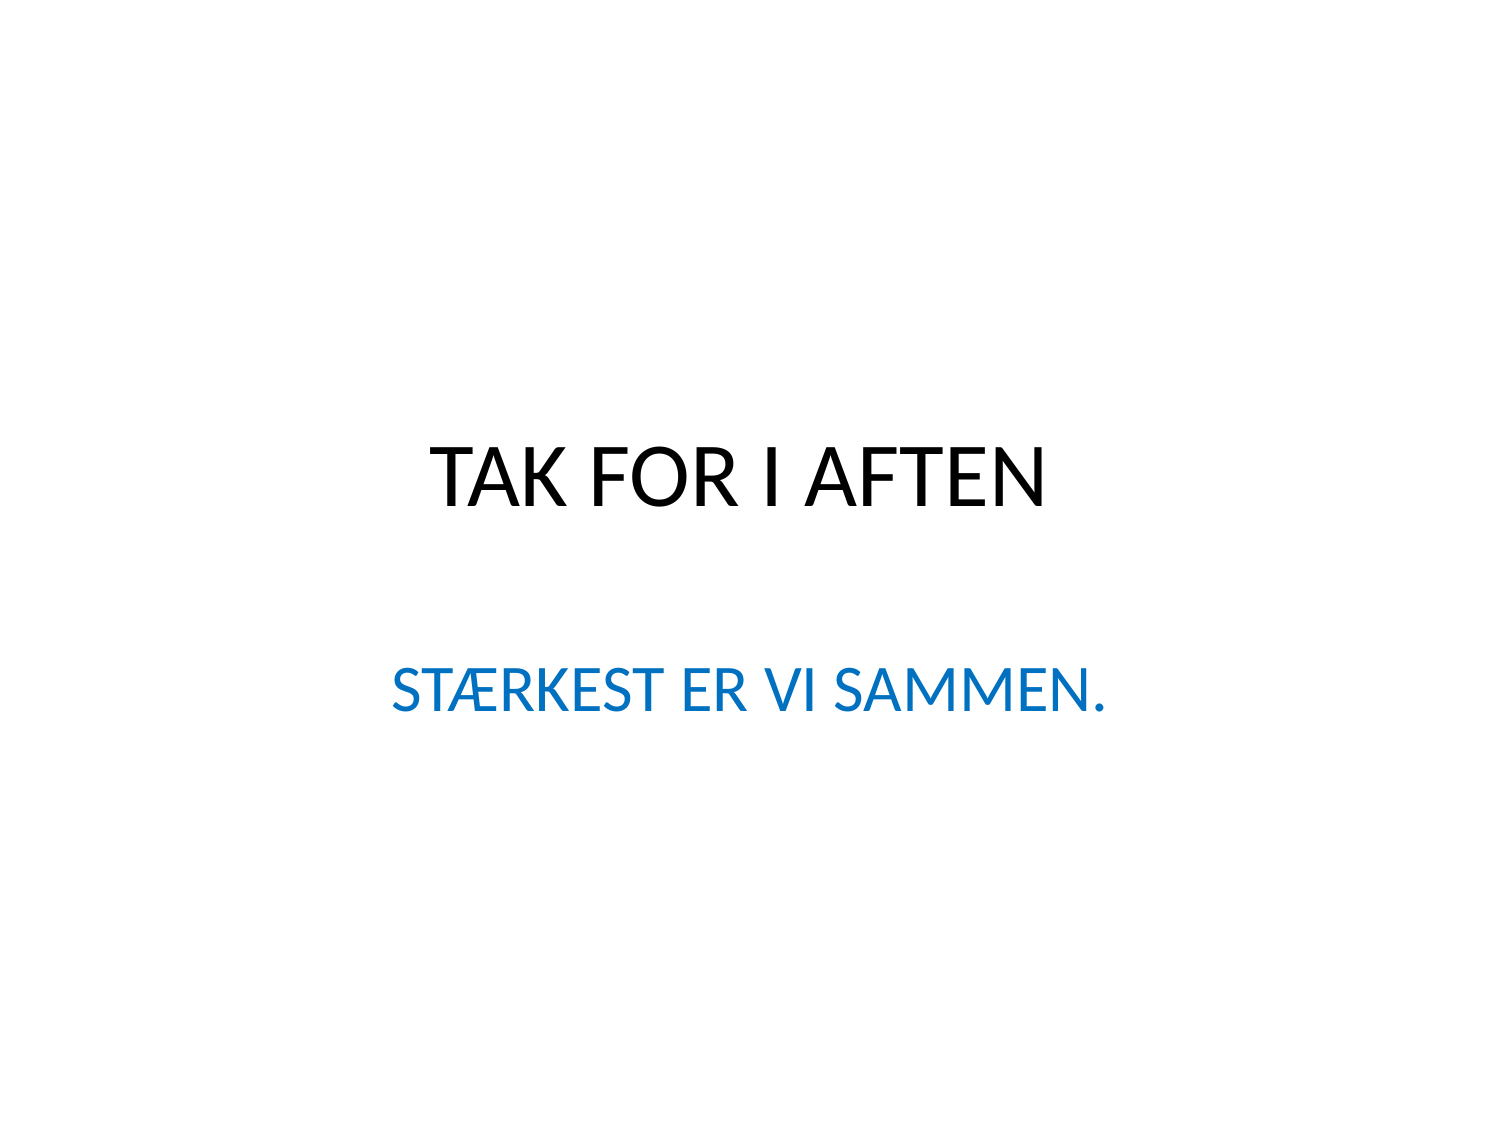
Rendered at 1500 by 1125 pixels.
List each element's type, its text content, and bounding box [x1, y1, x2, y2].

title TAK FOR I AFTEN [112, 349, 1388, 591]
subtitle STÆRKEST ER VI SAMMEN. [225, 637, 1276, 925]
